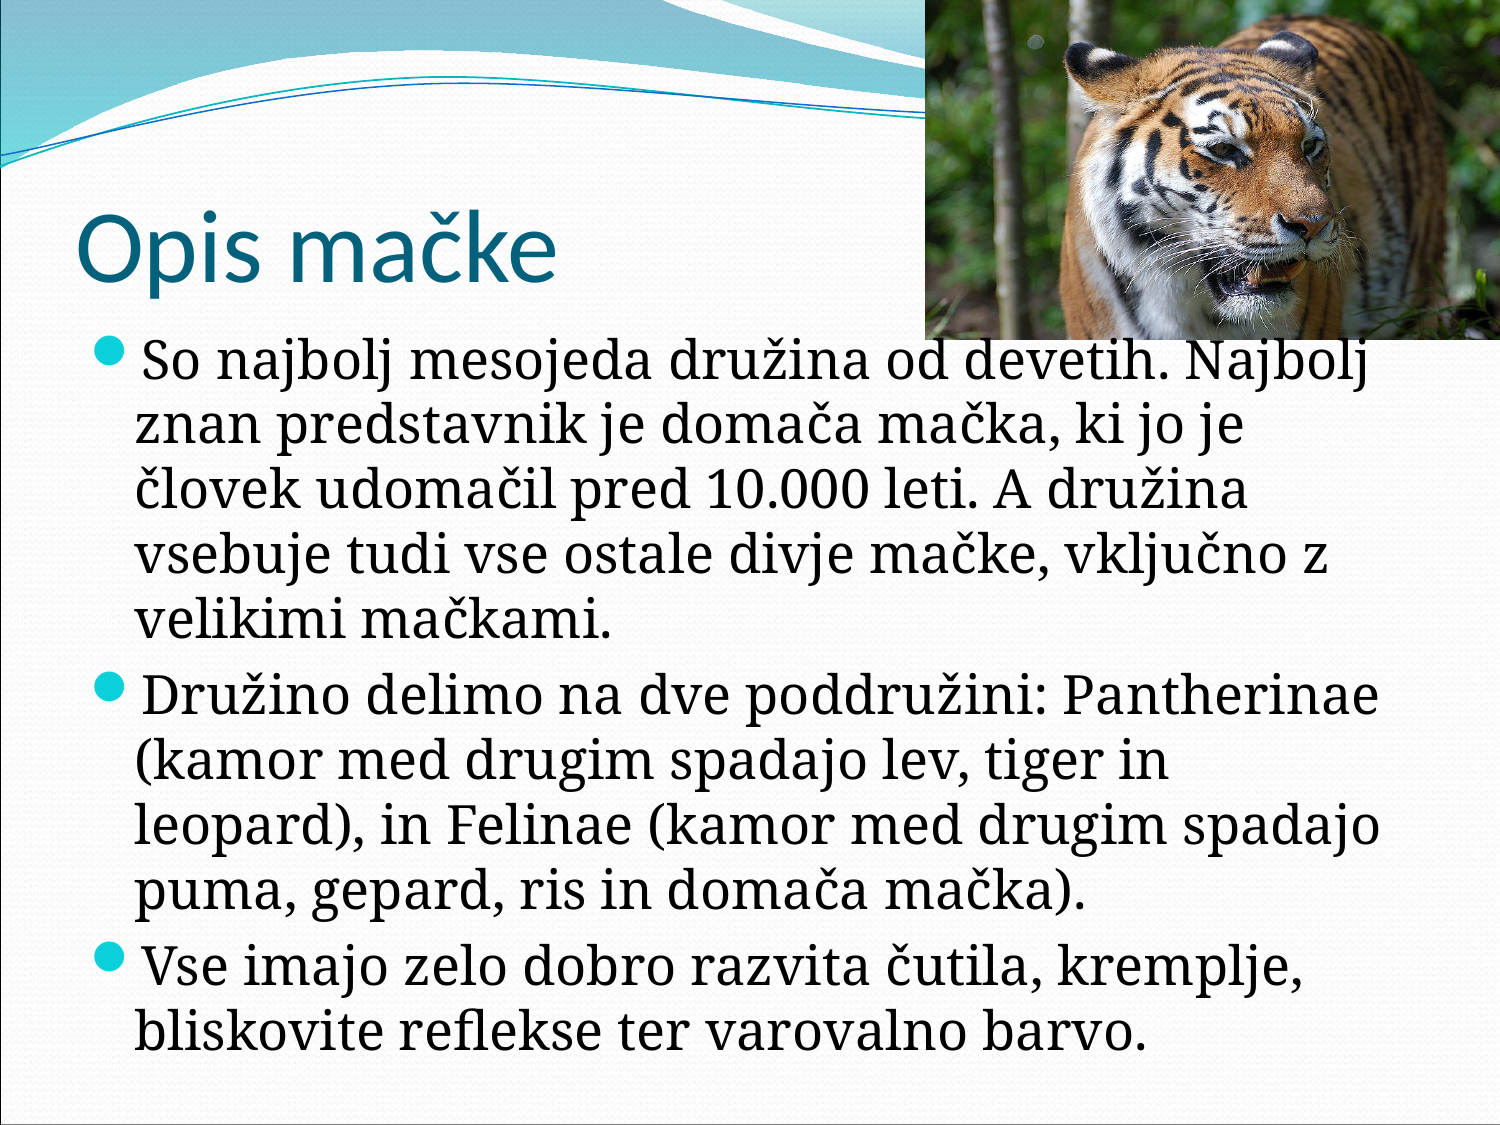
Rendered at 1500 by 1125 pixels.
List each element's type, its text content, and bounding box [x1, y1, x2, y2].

picture [0, 0, 1500, 1125]
picture [24, 147, 49, 156]
title Opis mačke [75, 115, 1425, 304]
picture [195, 85, 860, 115]
picture [176, 78, 582, 115]
list So najbolj mesojeda družina od devetih. Najbolj znan predstavnik je domača mačka, ki jo je človek udomačil pred 10.000 leti. A družina vsebuje tudi vse ostale divje mačke, vključno z velikimi mačkami. Družino delimo na dve poddružini: Pantherinae (kamor med drugim spadajo lev, tiger in leopard), in Felinae (kamor med drugim spadajo puma, gepard, ris in domača mačka). Vse imajo zelo dobro razvita čutila, kremplje, bliskovite reflekse ter varovalno barvo. [75, 317, 1425, 1038]
